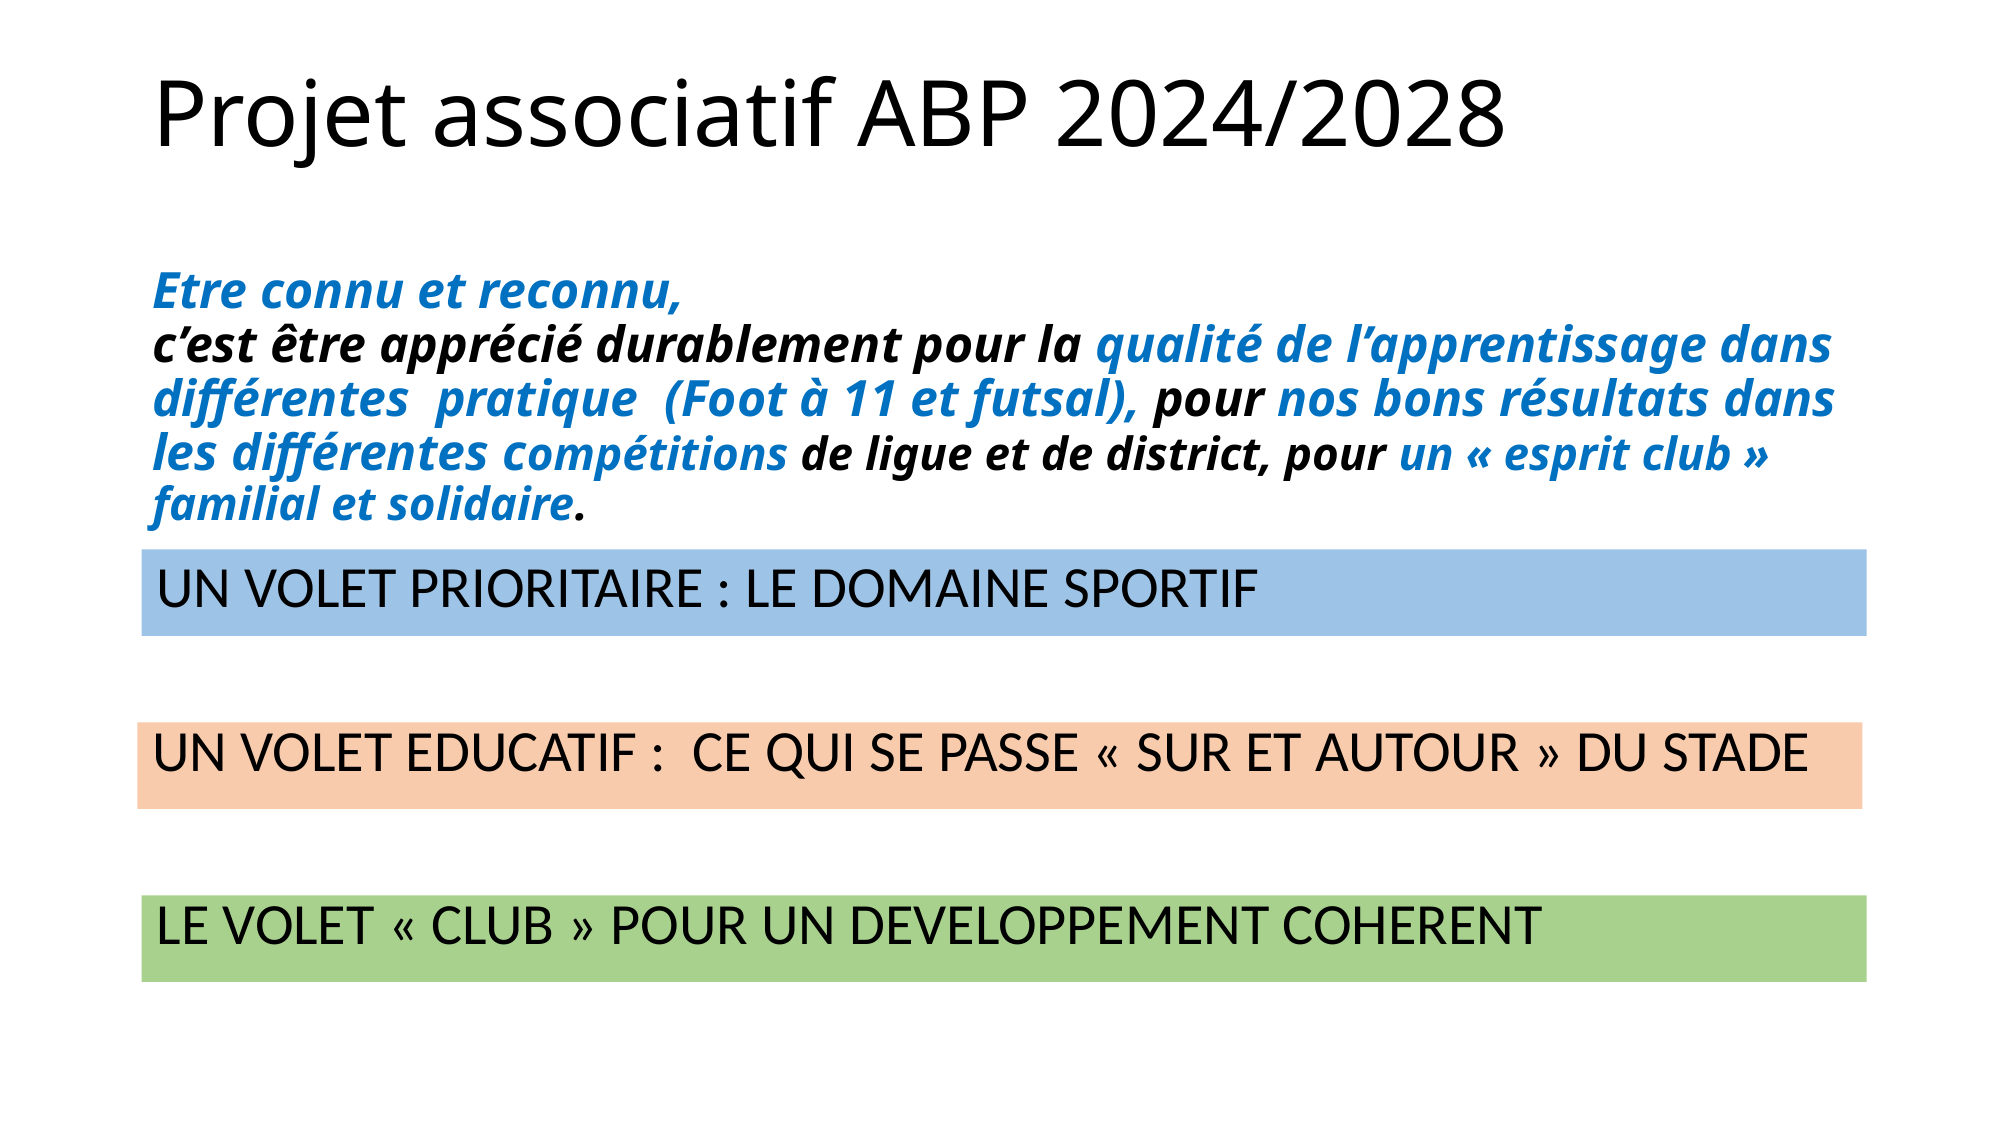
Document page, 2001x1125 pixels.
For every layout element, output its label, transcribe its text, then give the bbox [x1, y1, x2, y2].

text_box UN VOLET EDUCATIF : CE QUI SE PASSE « SUR ET AUTOUR » DU STADE [137, 722, 1863, 809]
text_box LE VOLET « CLUB » POUR UN DEVELOPPEMENT COHERENT [141, 895, 1867, 982]
title Projet associatif ABP 2024/2028 Etre connu et reconnu, c’est être apprécié durablement pour la qualité de l’apprentissage dans différentes pratique (Foot à 11 et futsal), pour nos bons résultats dans les différentes compétitions de ligue et de district, pour un « esprit club » familial et solidaire. [137, 59, 1863, 199]
list UN VOLET PRIORITAIRE : LE DOMAINE SPORTIF [141, 549, 1867, 636]
